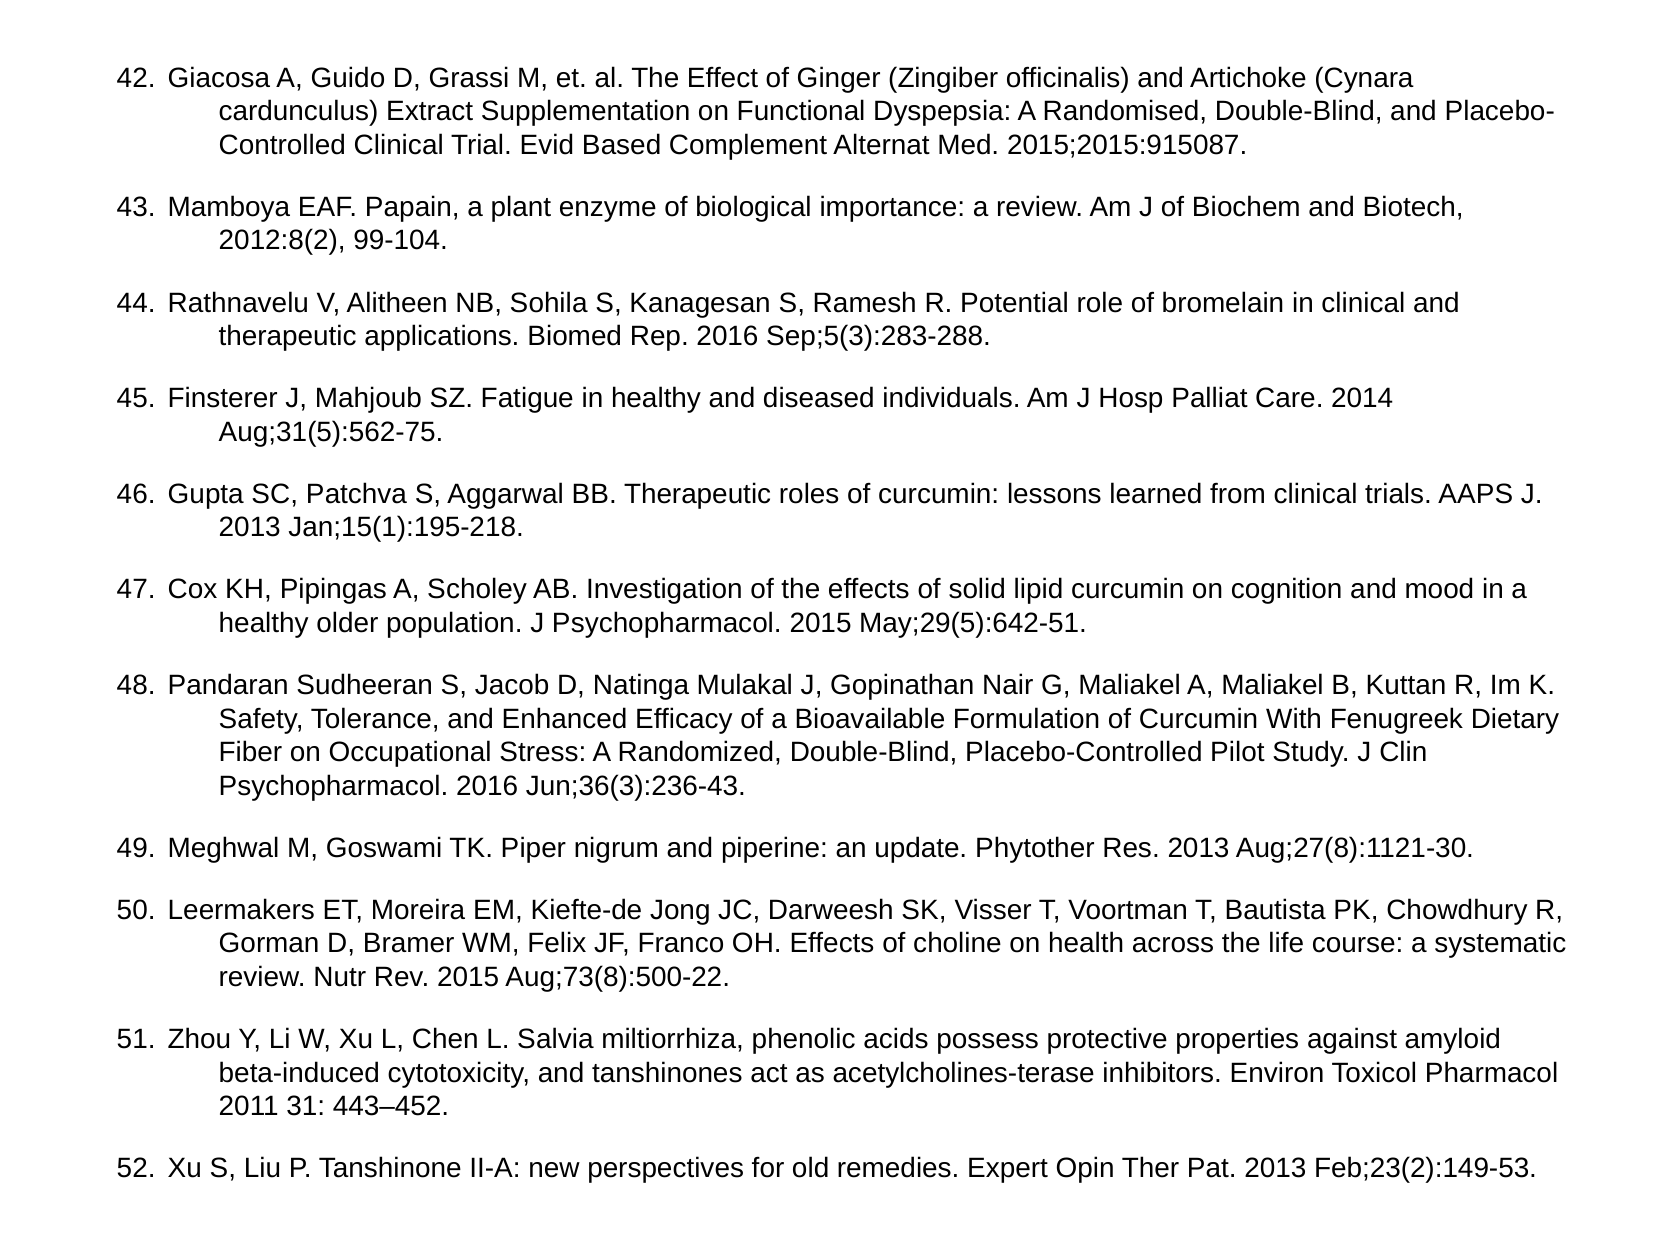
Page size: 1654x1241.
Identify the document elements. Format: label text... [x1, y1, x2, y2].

list Giacosa A, Guido D, Grassi M, et. al. The Effect of Ginger (Zingiber officinalis) and Artichoke (Cynara cardunculus) Extract Supplementation on Functional Dyspepsia: A Randomised, Double-Blind, and Placebo-Controlled Clinical Trial. Evid Based Complement Alternat Med. 2015;2015:915087. Mamboya EAF. Papain, a plant enzyme of biological importance: a review. Am J of Biochem and Biotech, 2012:8(2), 99-104. Rathnavelu V, Alitheen NB, Sohila S, Kanagesan S, Ramesh R. Potential role of bromelain in clinical and therapeutic applications. Biomed Rep. 2016 Sep;5(3):283-288. Finsterer J, Mahjoub SZ. Fatigue in healthy and diseased individuals. Am J Hosp Palliat Care. 2014 Aug;31(5):562-75. Gupta SC, Patchva S, Aggarwal BB. Therapeutic roles of curcumin: lessons learned from clinical trials. AAPS J. 2013 Jan;15(1):195-218. Cox KH, Pipingas A, Scholey AB. Investigation of the effects of solid lipid curcumin on cognition and mood in a healthy older population. J Psychopharmacol. 2015 May;29(5):642-51. Pandaran Sudheeran S, Jacob D, Natinga Mulakal J, Gopinathan Nair G, Maliakel A, Maliakel B, Kuttan R, Im K. Safety, Tolerance, and Enhanced Efficacy of a Bioavailable Formulation of Curcumin With Fenugreek Dietary Fiber on Occupational Stress: A Randomized, Double-Blind, Placebo-Controlled Pilot Study. J Clin Psychopharmacol. 2016 Jun;36(3):236-43. Meghwal M, Goswami TK. Piper nigrum and piperine: an update. Phytother Res. 2013 Aug;27(8):1121-30. Leermakers ET, Moreira EM, Kiefte-de Jong JC, Darweesh SK, Visser T, Voortman T, Bautista PK, Chowdhury R, Gorman D, Bramer WM, Felix JF, Franco OH. Effects of choline on health across the life course: a systematic review. Nutr Rev. 2015 Aug;73(8):500-22. Zhou Y, Li W, Xu L, Chen L. Salvia miltiorrhiza, phenolic acids possess protective properties against amyloid beta-induced cytotoxicity, and tanshinones act as acetylcholines-terase inhibitors. Environ Toxicol Pharmacol 2011 31: 443–452. Xu S, Liu P. Tanshinone II-A: new perspectives for old remedies. Expert Opin Ther Pat. 2013 Feb;23(2):149-53. [82, 59, 1571, 1207]
